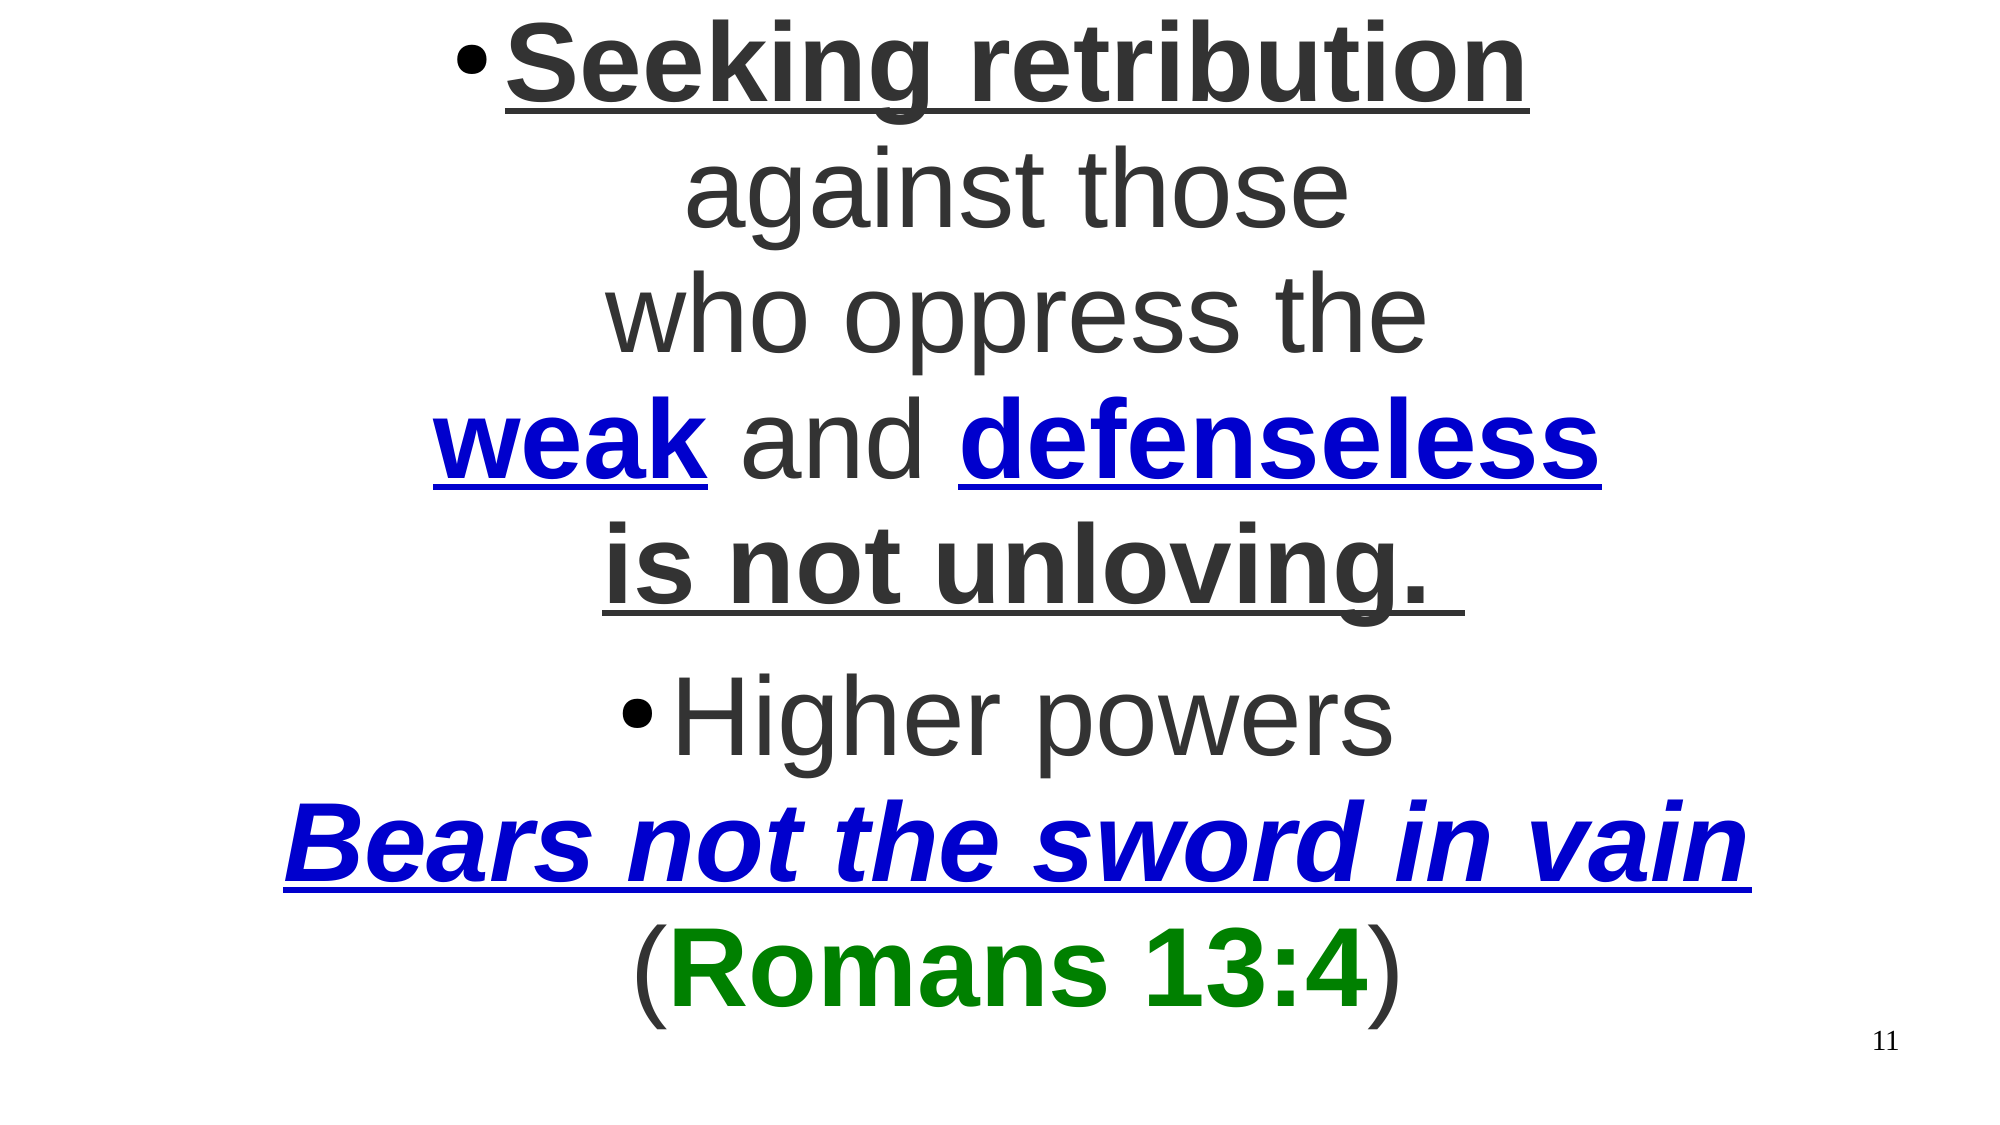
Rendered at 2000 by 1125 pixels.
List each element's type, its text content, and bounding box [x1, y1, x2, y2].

list Seeking retribution against those who oppress the weak and defenseless is not unloving. Higher powers Bears not the sword in vain (Romans 13:4) [0, 0, 1996, 1123]
